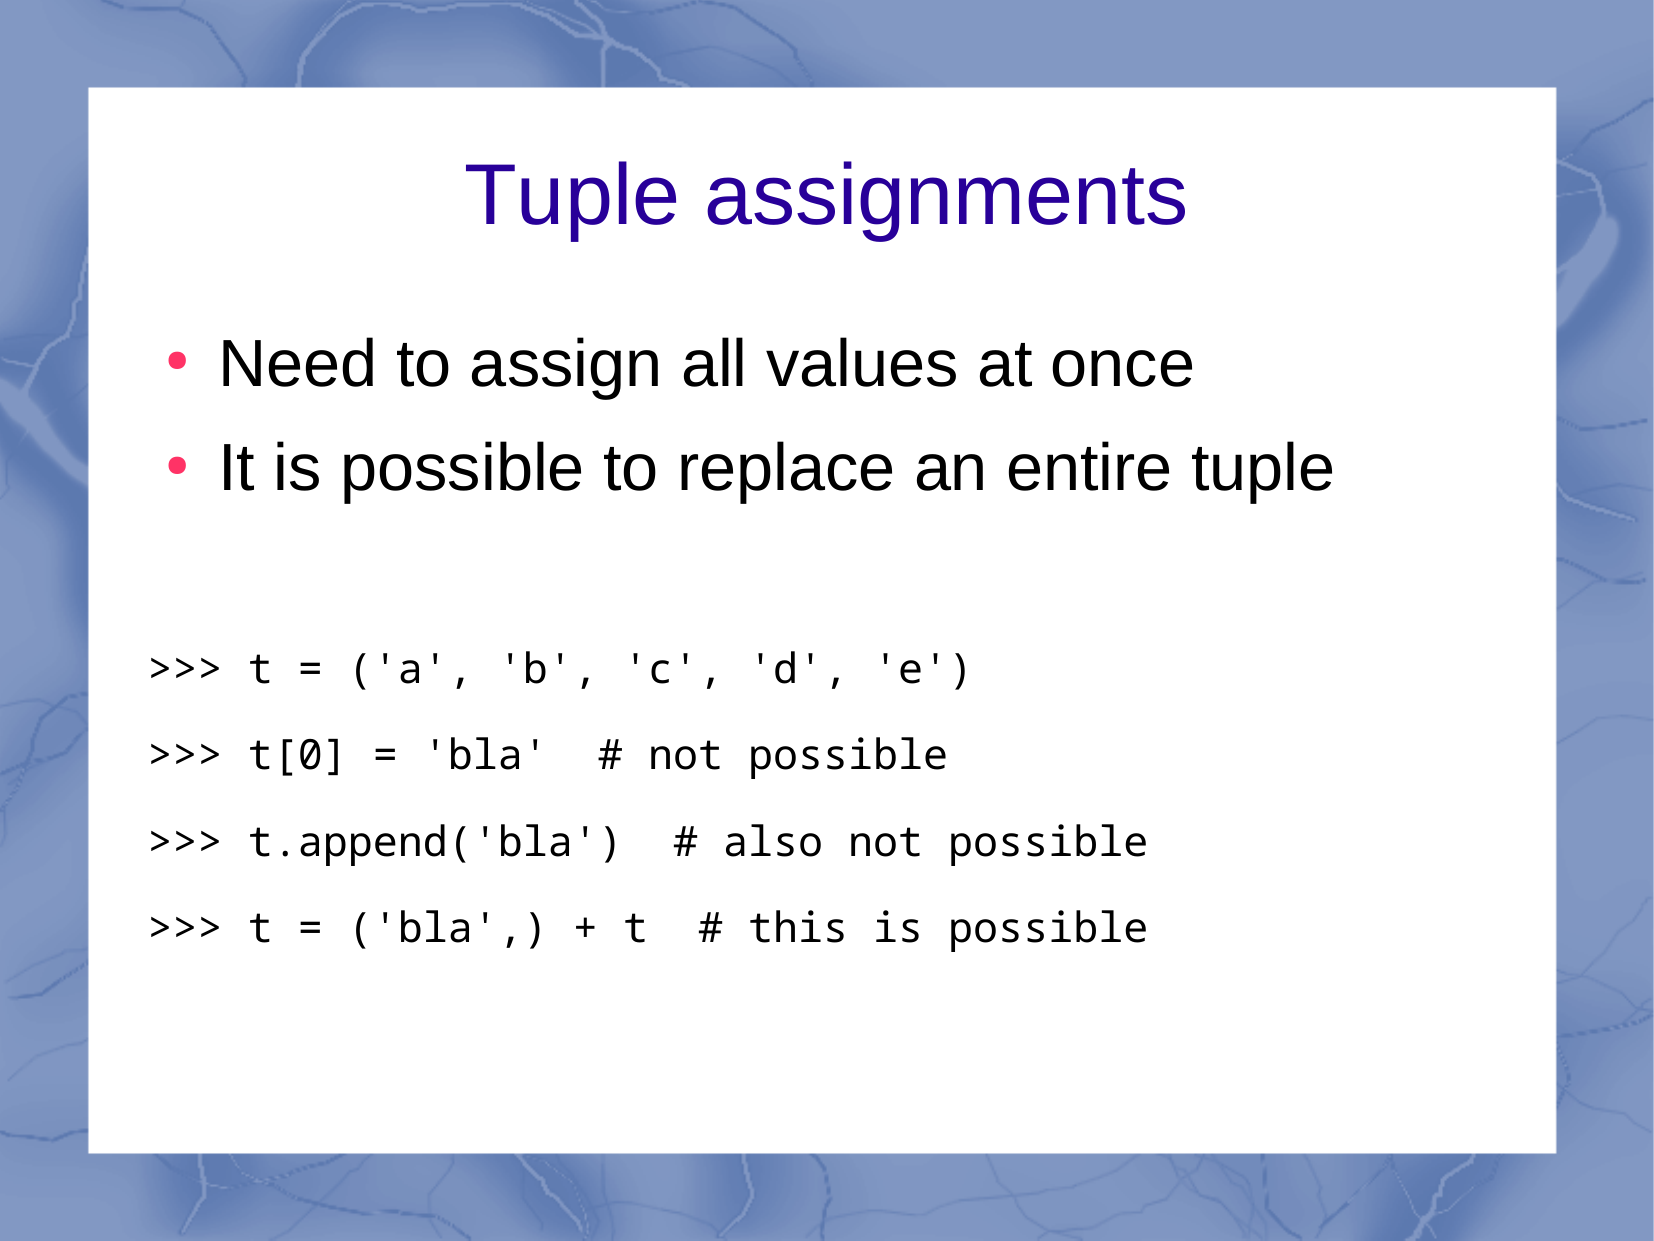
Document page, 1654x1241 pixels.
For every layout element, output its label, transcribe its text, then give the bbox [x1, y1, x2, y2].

list Need to assign all values at once It is possible to replace an entire tuple >>> t = ('a', 'b', 'c', 'd', 'e') >>> t[0] = 'bla' # not possible >>> t.append('bla') # also not possible >>> t = ('bla',) + t # this is possible [147, 325, 1506, 1045]
picture [0, 0, 1654, 1241]
title Tuple assignments [118, 90, 1536, 298]
